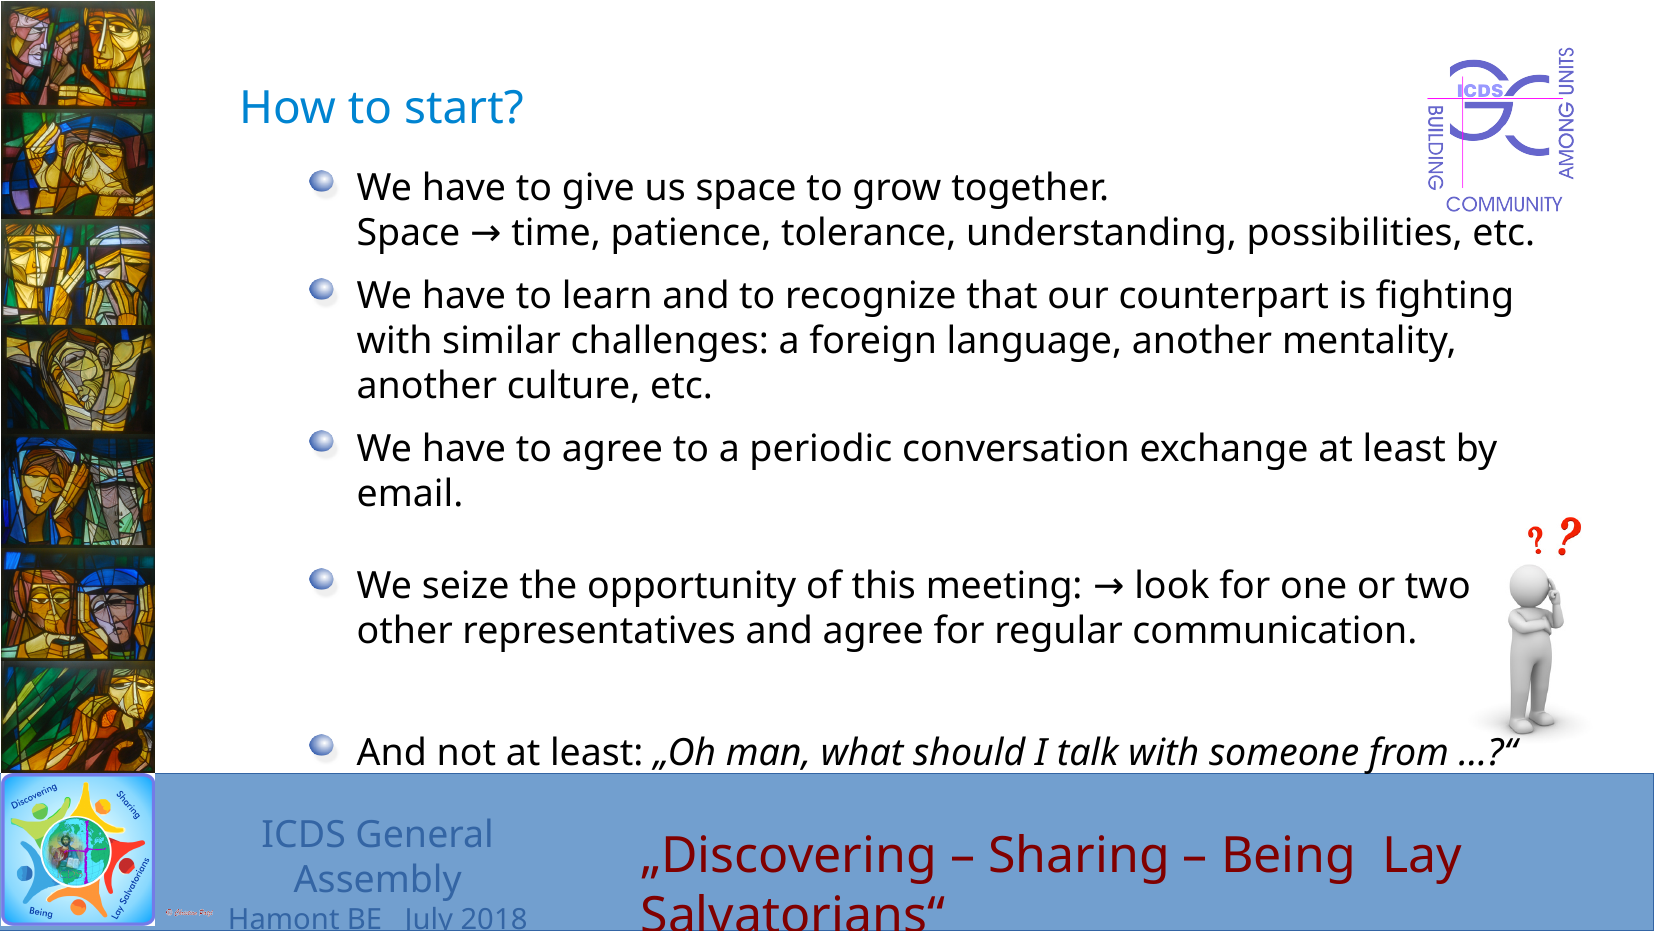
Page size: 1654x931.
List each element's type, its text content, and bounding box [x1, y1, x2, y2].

picture [309, 430, 340, 461]
picture [309, 568, 340, 599]
picture [1438, 507, 1630, 764]
picture [1425, 47, 1583, 155]
picture [309, 734, 340, 765]
picture [166, 909, 213, 917]
text_box We have to give us space to grow together. Space → time, patience, tolerance, understanding, possibilities, etc. We have to learn and to recognize that our counterpart is fighting with similar challenges: a foreign language, another mentality, another culture, etc. We have to agree to a periodic conversation exchange at least by email. We seize the opportunity of this meeting: → look for one or two other representatives and agree for regular communication. And not at least: „Oh man, what should I talk with someone from …?“ [257, 155, 1595, 706]
text_box How to start? [224, 70, 916, 142]
text_box „Discovering – Sharing – Being Lay Salvatorians“ [625, 814, 1607, 892]
picture [309, 170, 340, 201]
picture [1438, 747, 1443, 764]
picture [309, 278, 340, 309]
